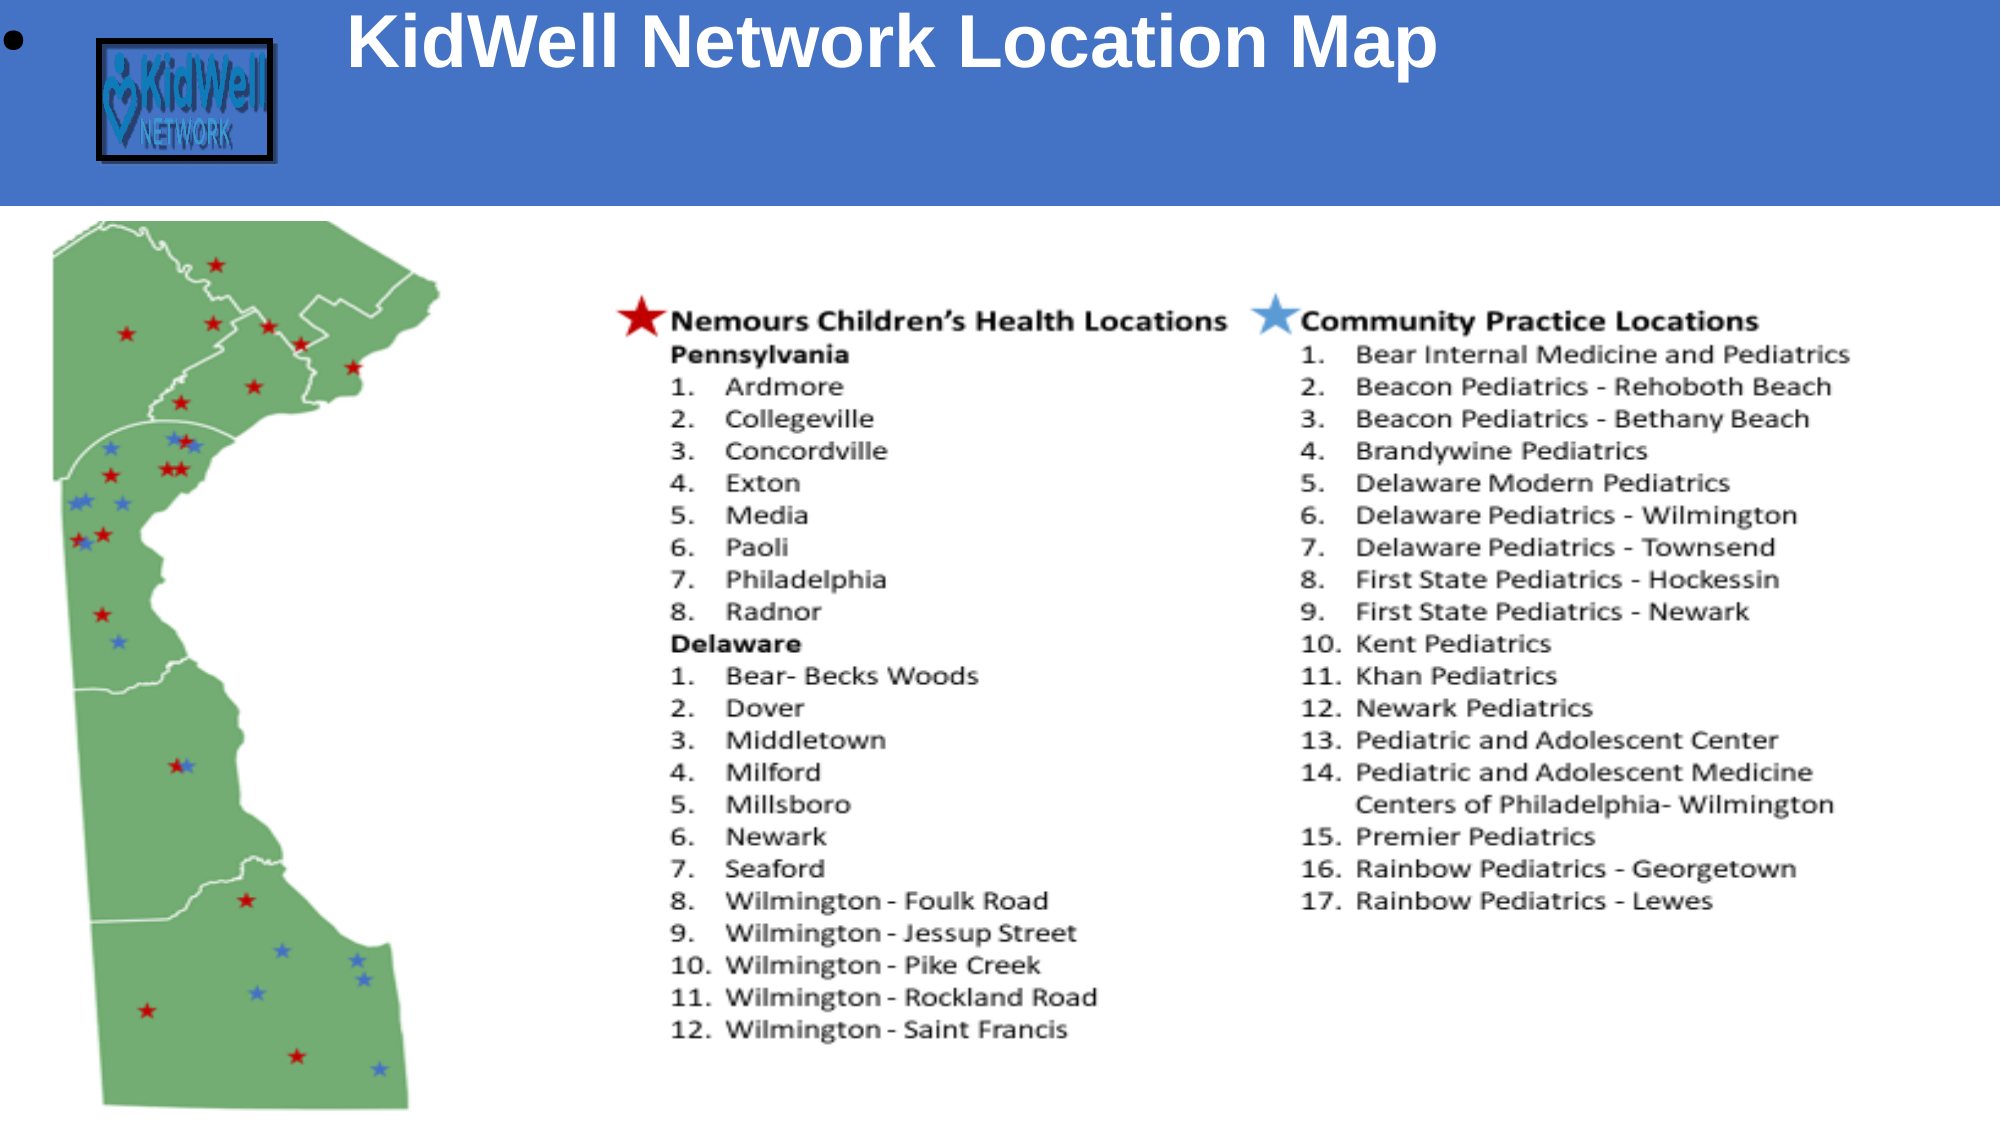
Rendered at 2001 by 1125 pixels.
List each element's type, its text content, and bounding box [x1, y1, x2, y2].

picture [101, 43, 267, 155]
picture [0, 221, 1958, 1125]
table_header KidWell Network Location Map [0, 0, 2000, 206]
